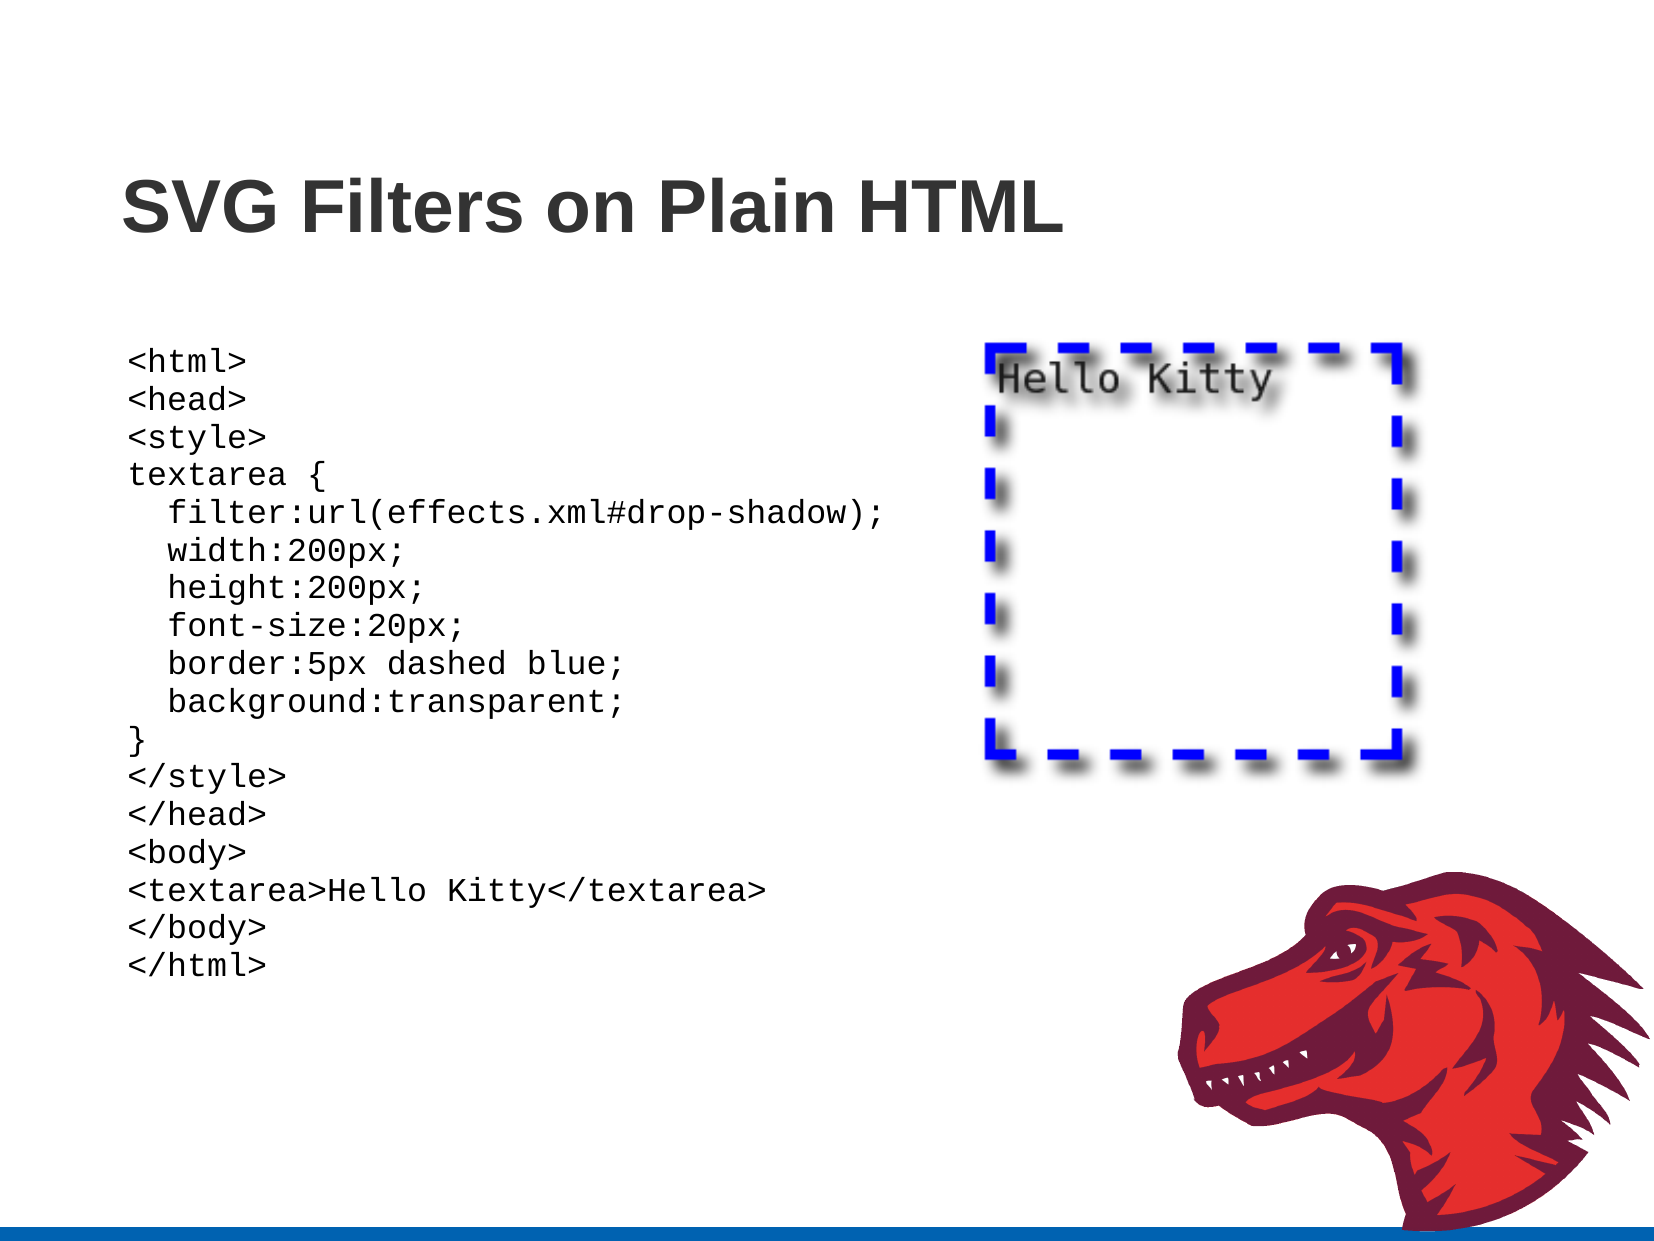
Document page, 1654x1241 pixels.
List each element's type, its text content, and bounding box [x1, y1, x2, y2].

picture [1171, 872, 1654, 1241]
text_box <html> <head> <style> textarea { filter:url(effects.xml#drop-shadow); width:200px; height:200px; font-size:20px; border:5px dashed blue; background:transparent; } </style> </head> <body> <textarea>Hello Kitty</textarea> </body> </html> [112, 337, 903, 1032]
title SVG Filters on Plain HTML [121, 102, 1534, 310]
picture [975, 337, 1434, 802]
